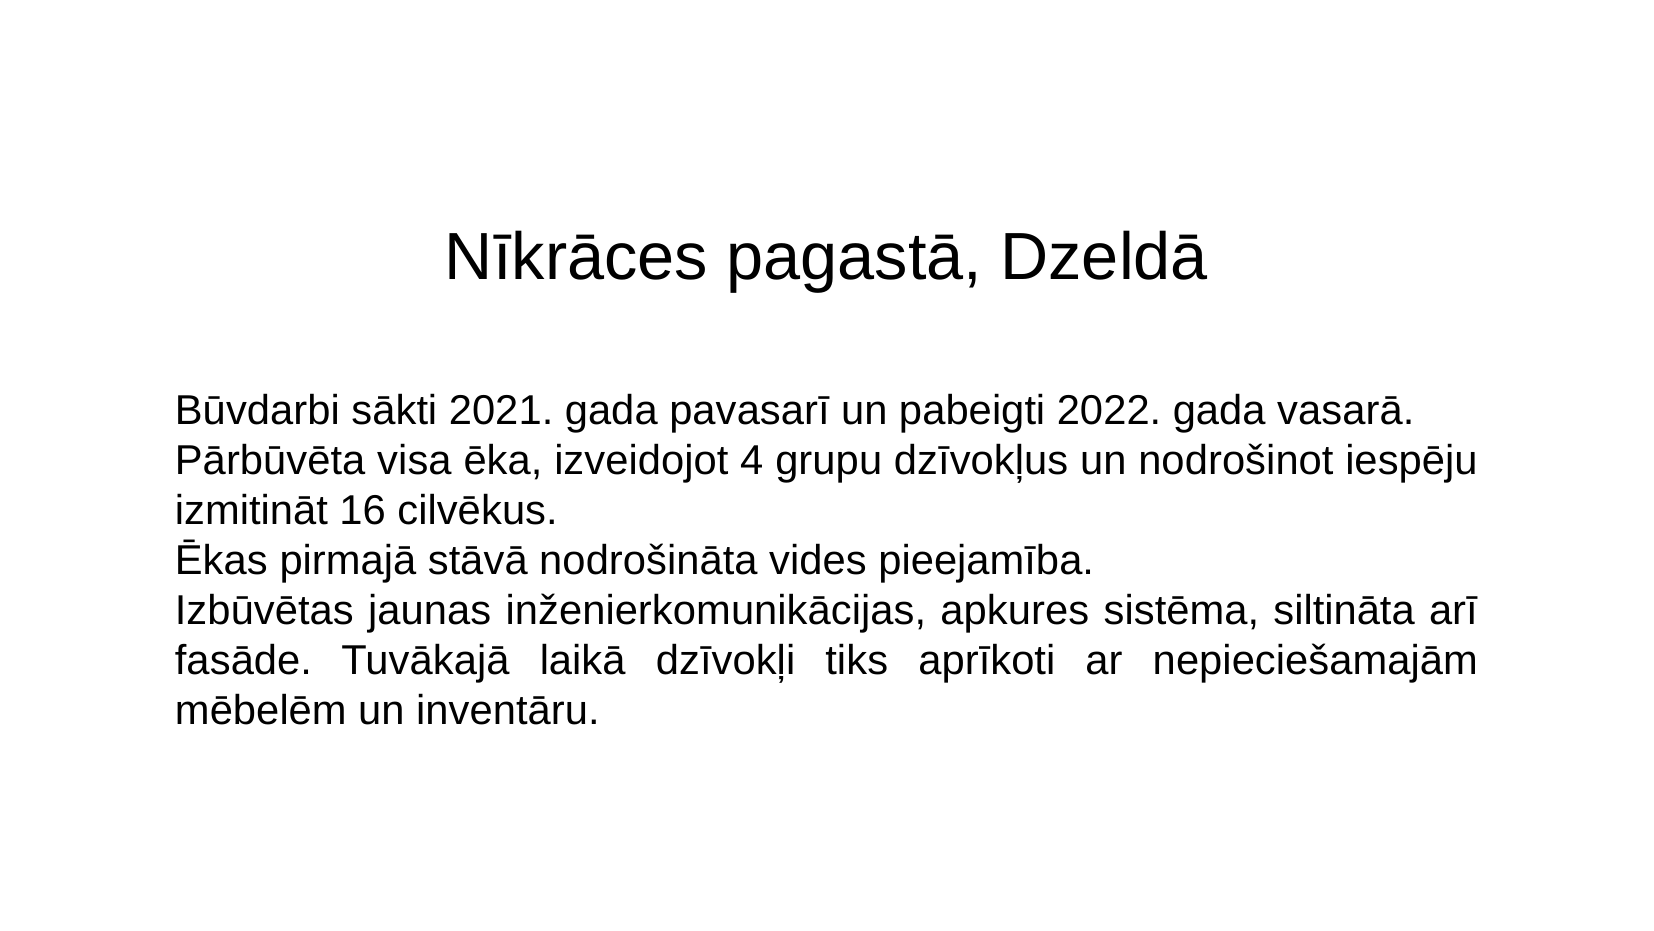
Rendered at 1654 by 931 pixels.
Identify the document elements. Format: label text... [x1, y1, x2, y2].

text_box Nīkrāces pagastā, Dzeldā Būvdarbi sākti 2021. gada pavasarī un pabeigti 2022. gada vasarā. Pārbūvēta visa ēka, izveidojot 4 grupu dzīvokļus un nodrošinot iespēju izmitināt 16 cilvēkus. Ēkas pirmajā stāvā nodrošināta vides pieejamība. Izbūvētas jaunas inženierkomunikācijas, apkures sistēma, siltināta arī fasāde. Tuvākajā laikā dzīvokļi tiks aprīkoti ar nepieciešamajām mēbelēm un inventāru. [160, 205, 1494, 740]
